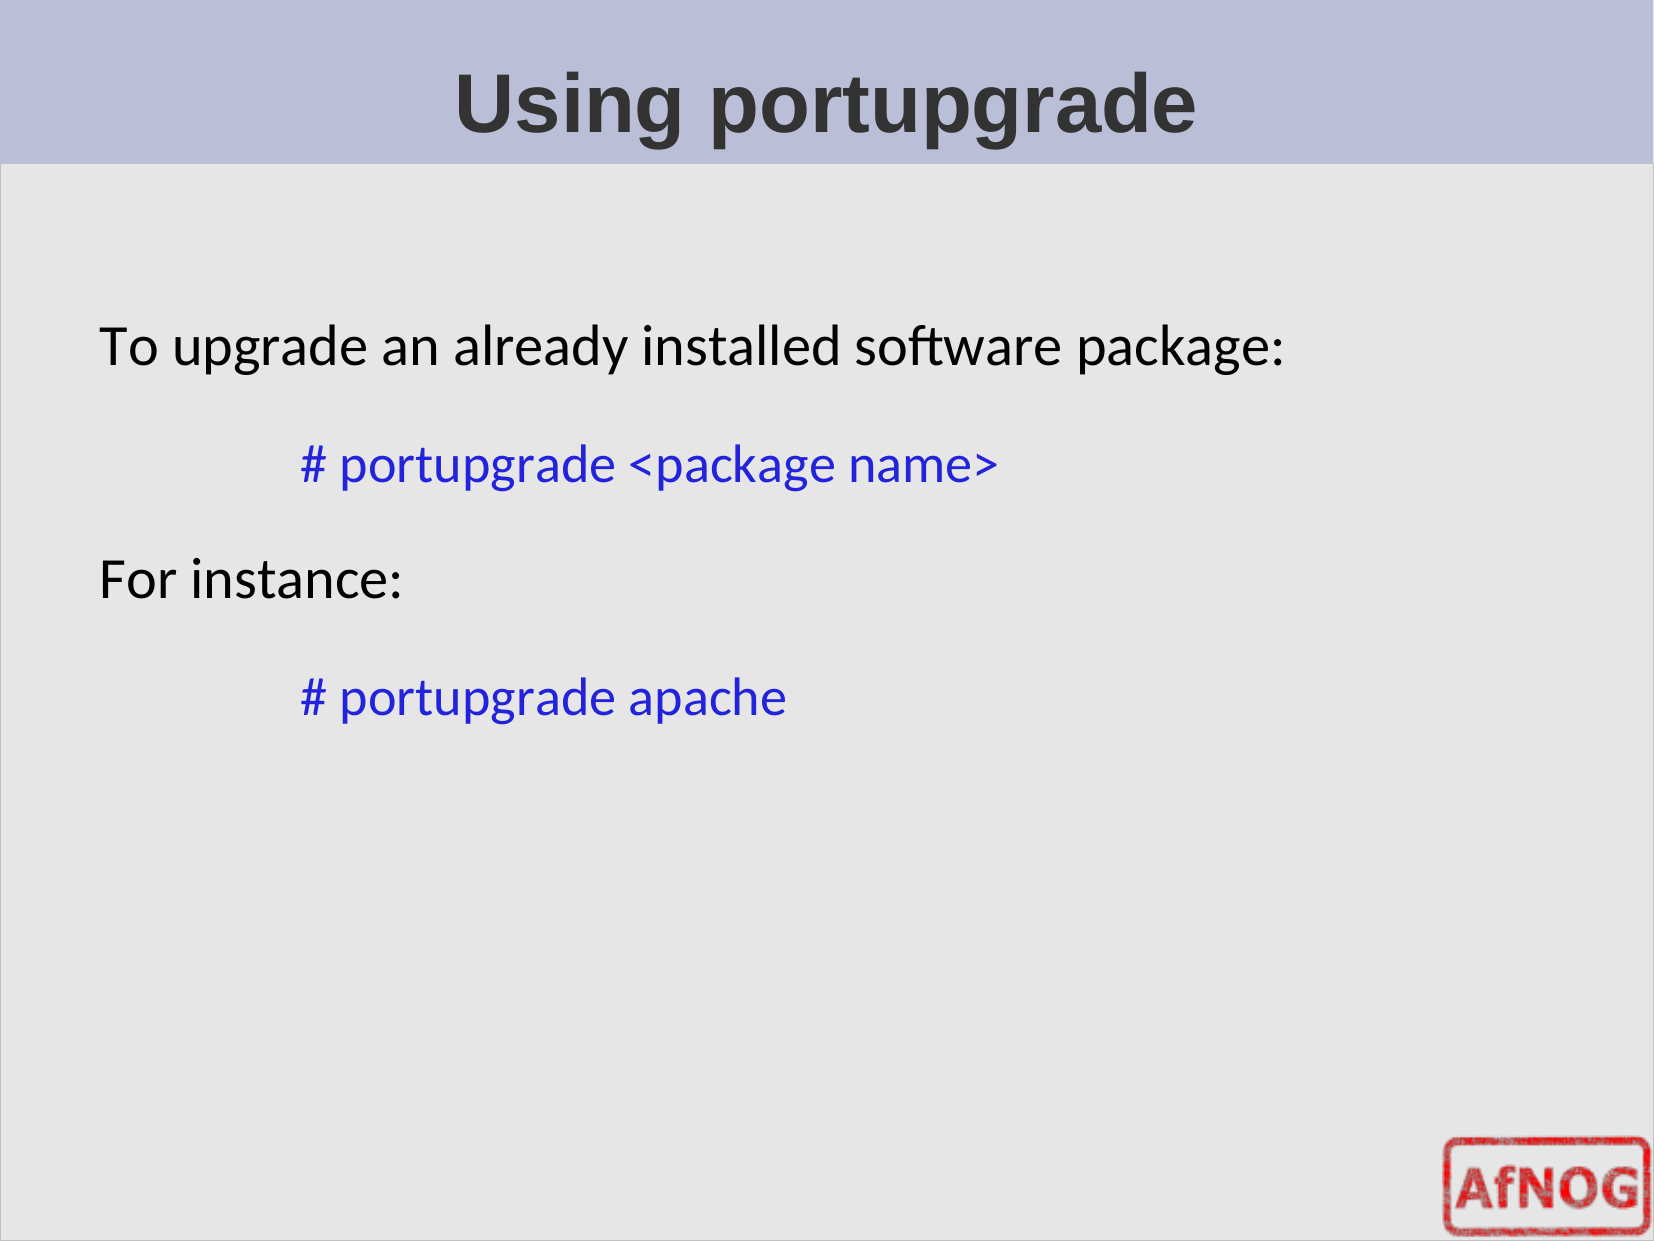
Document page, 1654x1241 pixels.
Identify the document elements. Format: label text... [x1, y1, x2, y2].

picture [1441, 1134, 1654, 1241]
list To upgrade an already installed software package: # portupgrade <package name> For instance: # portupgrade apache [82, 322, 1561, 1132]
title Using portupgrade [0, 0, 1654, 208]
